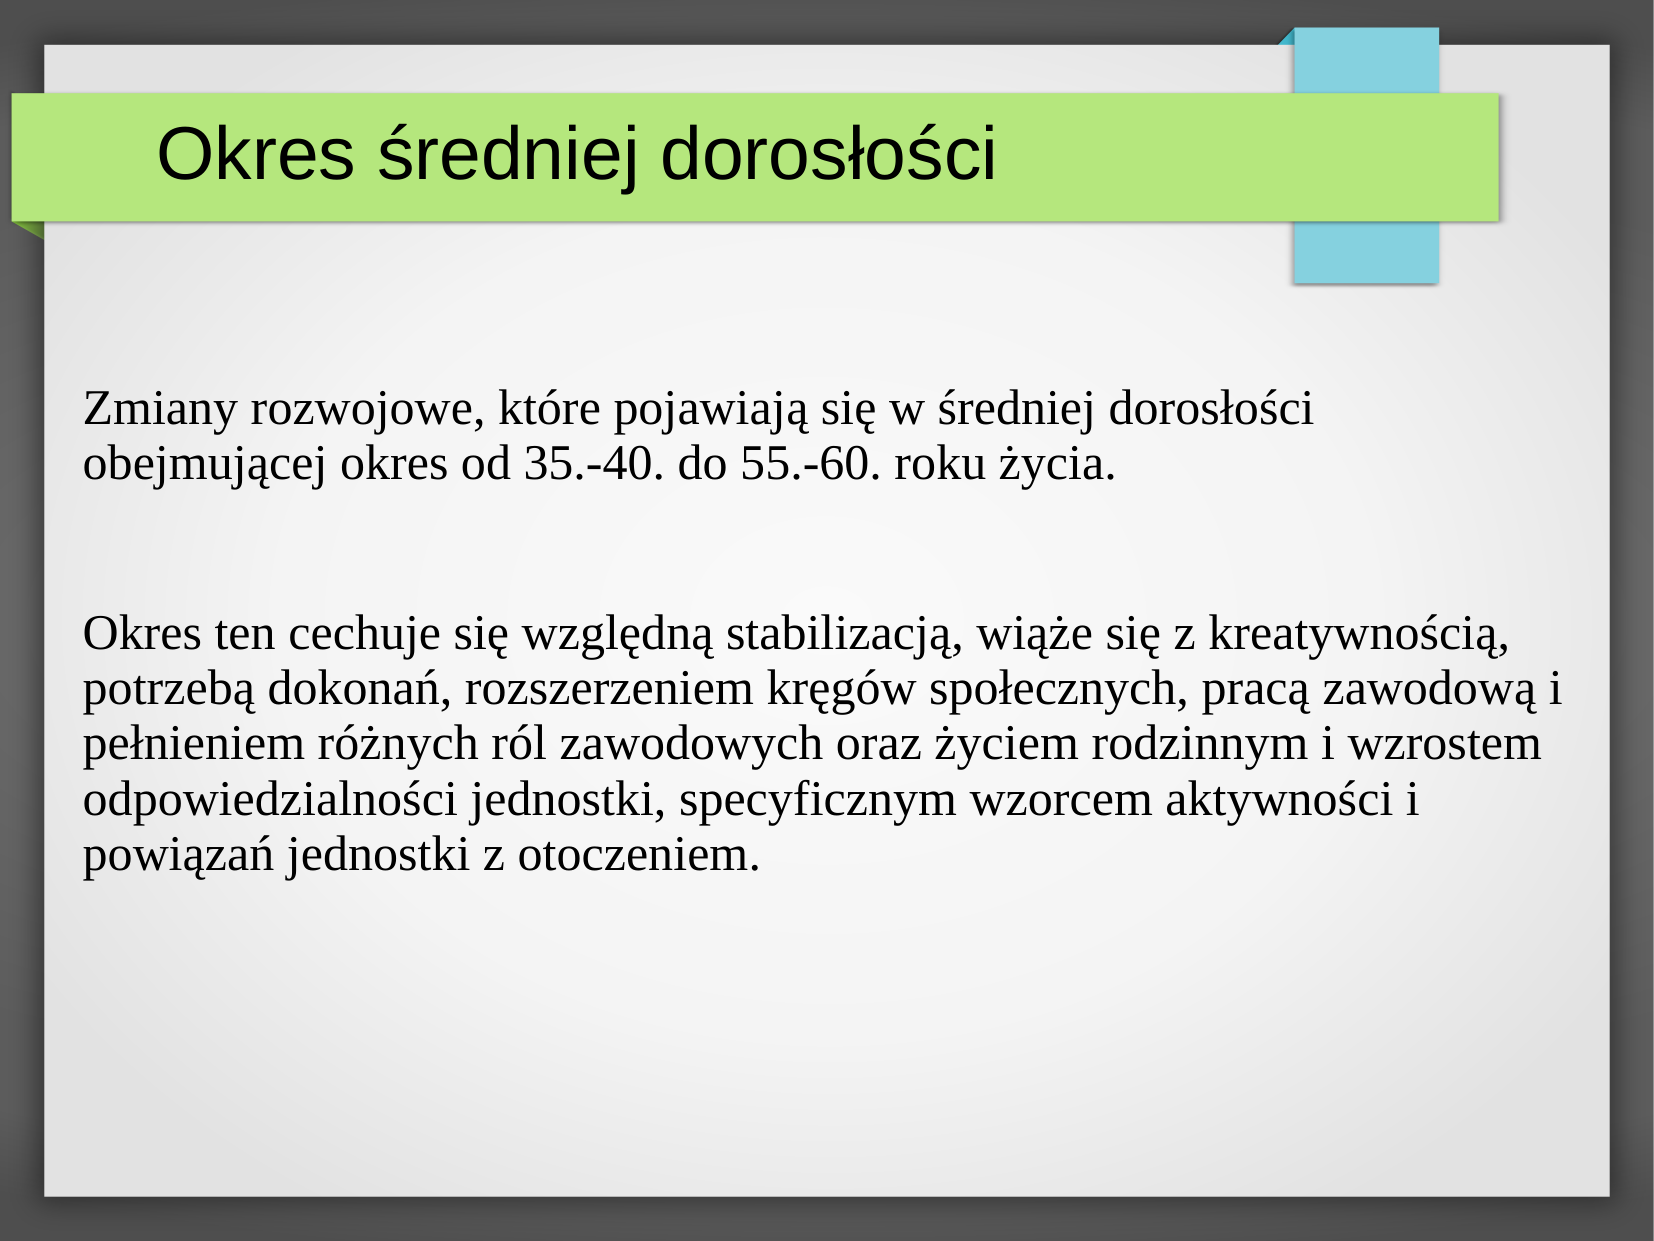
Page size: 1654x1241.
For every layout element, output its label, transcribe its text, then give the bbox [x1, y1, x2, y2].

list Zmiany rozwojowe, które pojawiają się w średniej dorosłości obejmującej okres od 35.-40. do 55.-60. roku życia. Okres ten cechuje się względną stabilizacją, wiąże się z kreatywnością, potrzebą dokonań, rozszerzeniem kręgów społecznych, pracą zawodową i pełnieniem różnych ról zawodowych oraz życiem rodzinnym i wzrostem odpowiedzialności jednostki, specyficznym wzorcem aktywności i powiązań jednostki z otoczeniem. [82, 295, 1571, 1015]
title Okres średniej dorosłości [82, 94, 1264, 213]
picture [0, 0, 1654, 1241]
